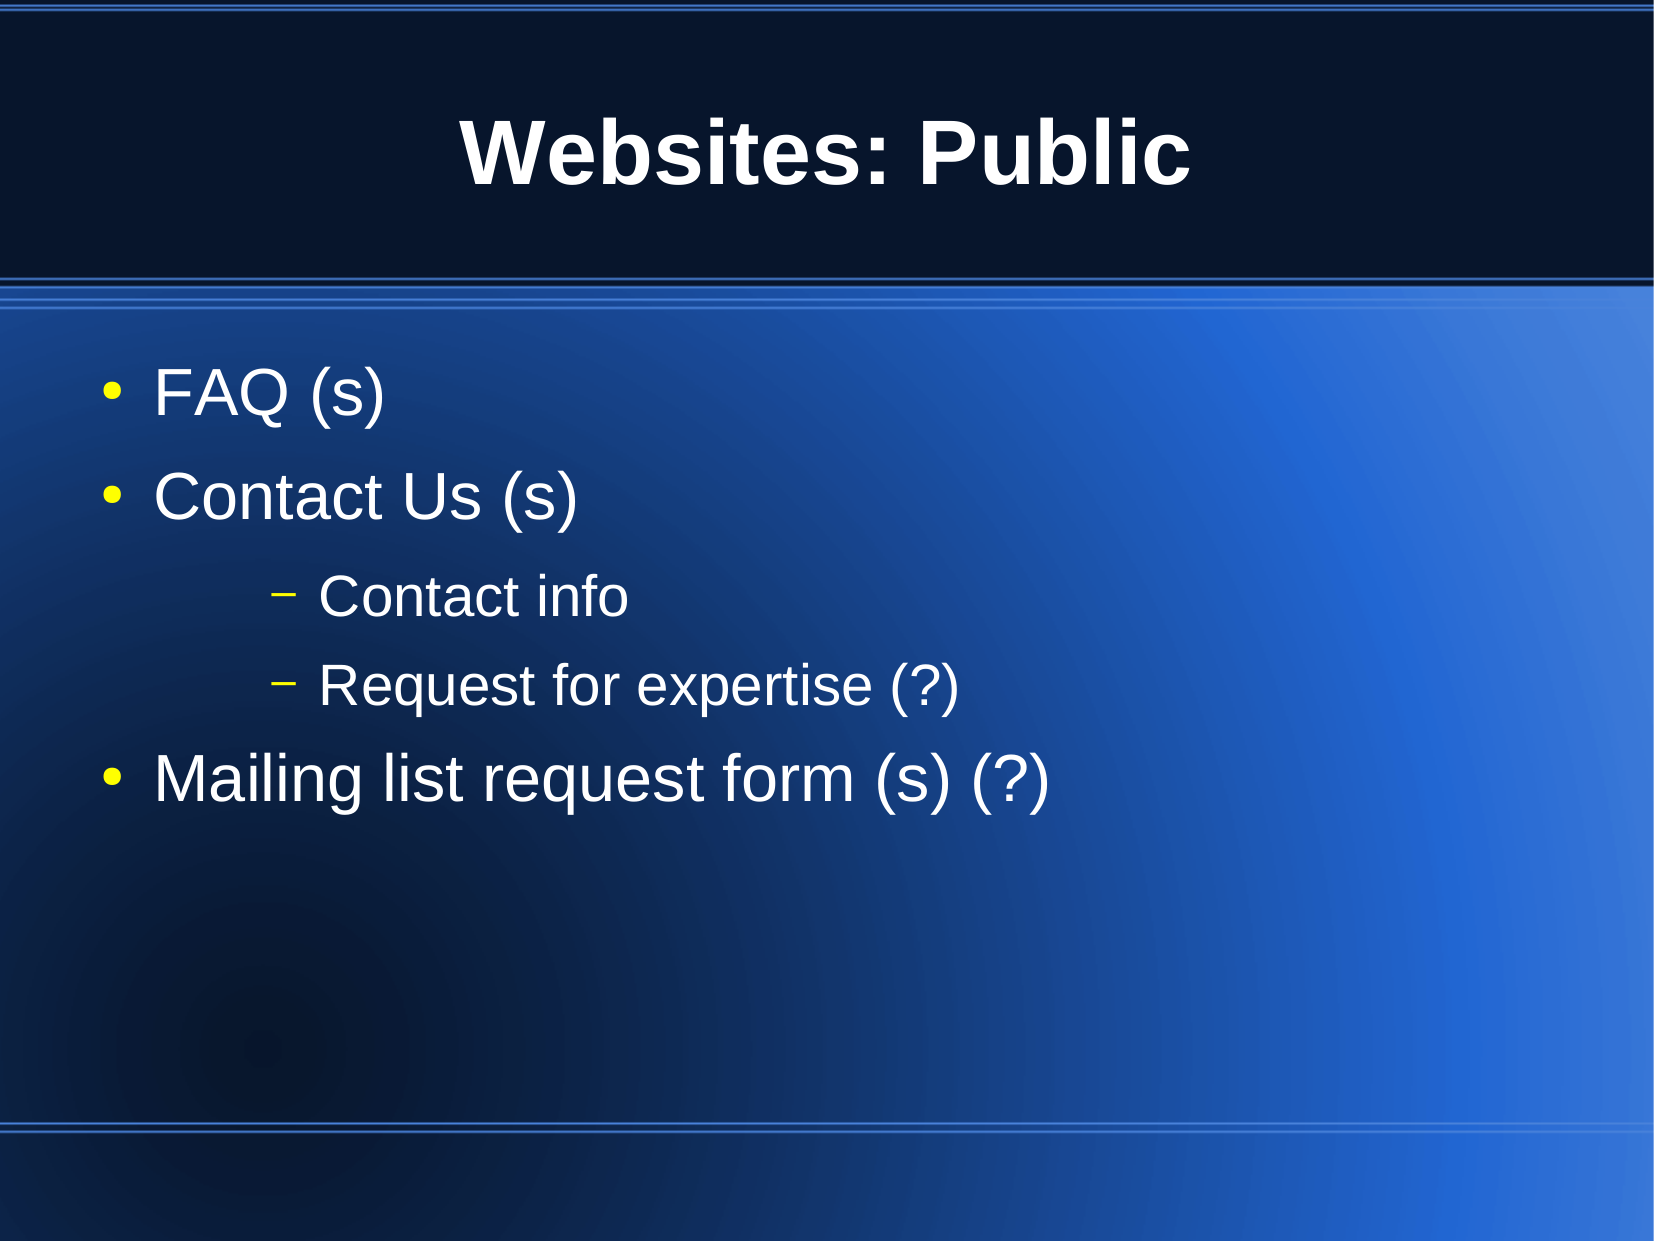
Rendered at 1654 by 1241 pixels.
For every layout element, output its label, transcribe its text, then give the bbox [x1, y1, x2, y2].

title Websites: Public [82, 49, 1571, 257]
list FAQ (s) Contact Us (s) Contact info Request for expertise (?) Mailing list request form (s) (?) [82, 355, 1571, 1058]
picture [0, 0, 1654, 1241]
